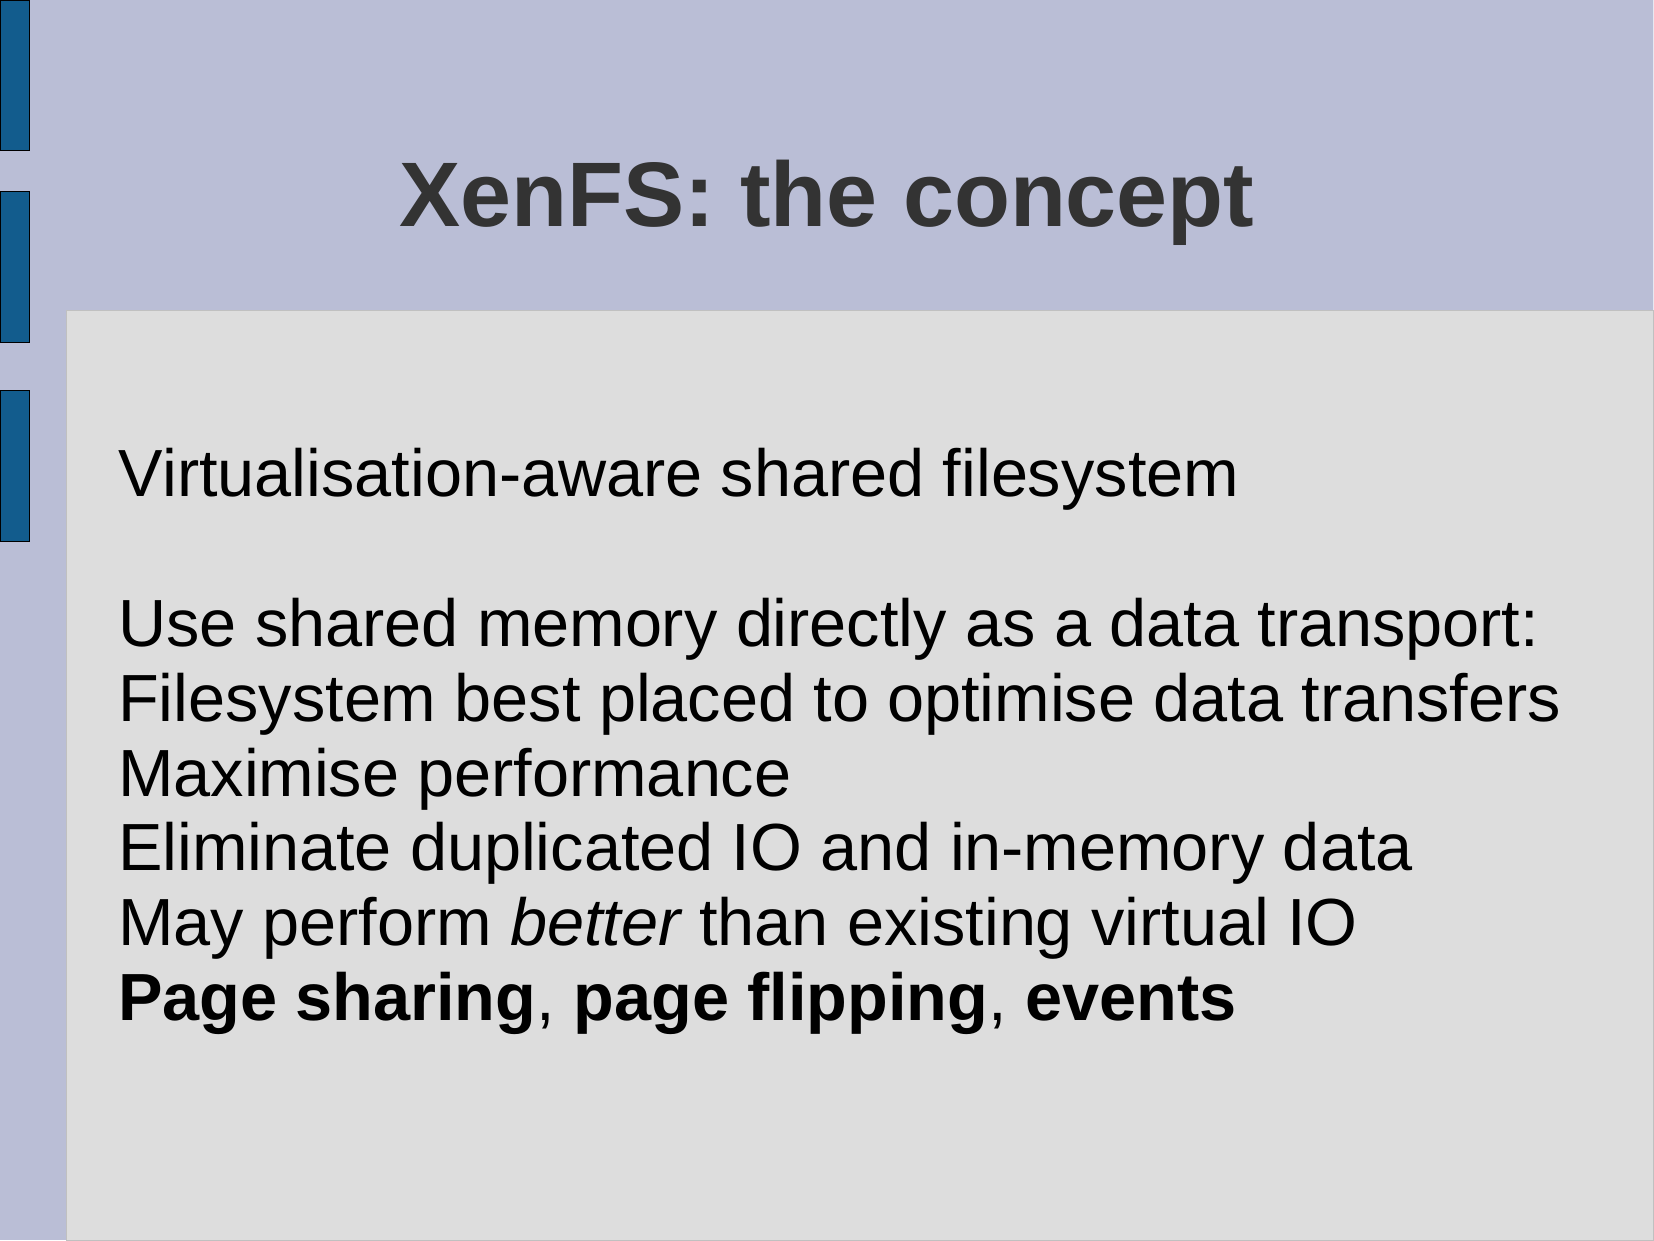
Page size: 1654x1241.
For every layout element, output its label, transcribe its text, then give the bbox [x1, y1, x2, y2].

subtitle Virtualisation-aware shared filesystem Use shared memory directly as a data transport: Filesystem best placed to optimise data transfers Maximise performance Eliminate duplicated IO and in-memory data May perform better than existing virtual IO Page sharing, page flipping, events [118, 344, 1625, 1127]
title XenFS: the concept [121, 91, 1534, 299]
